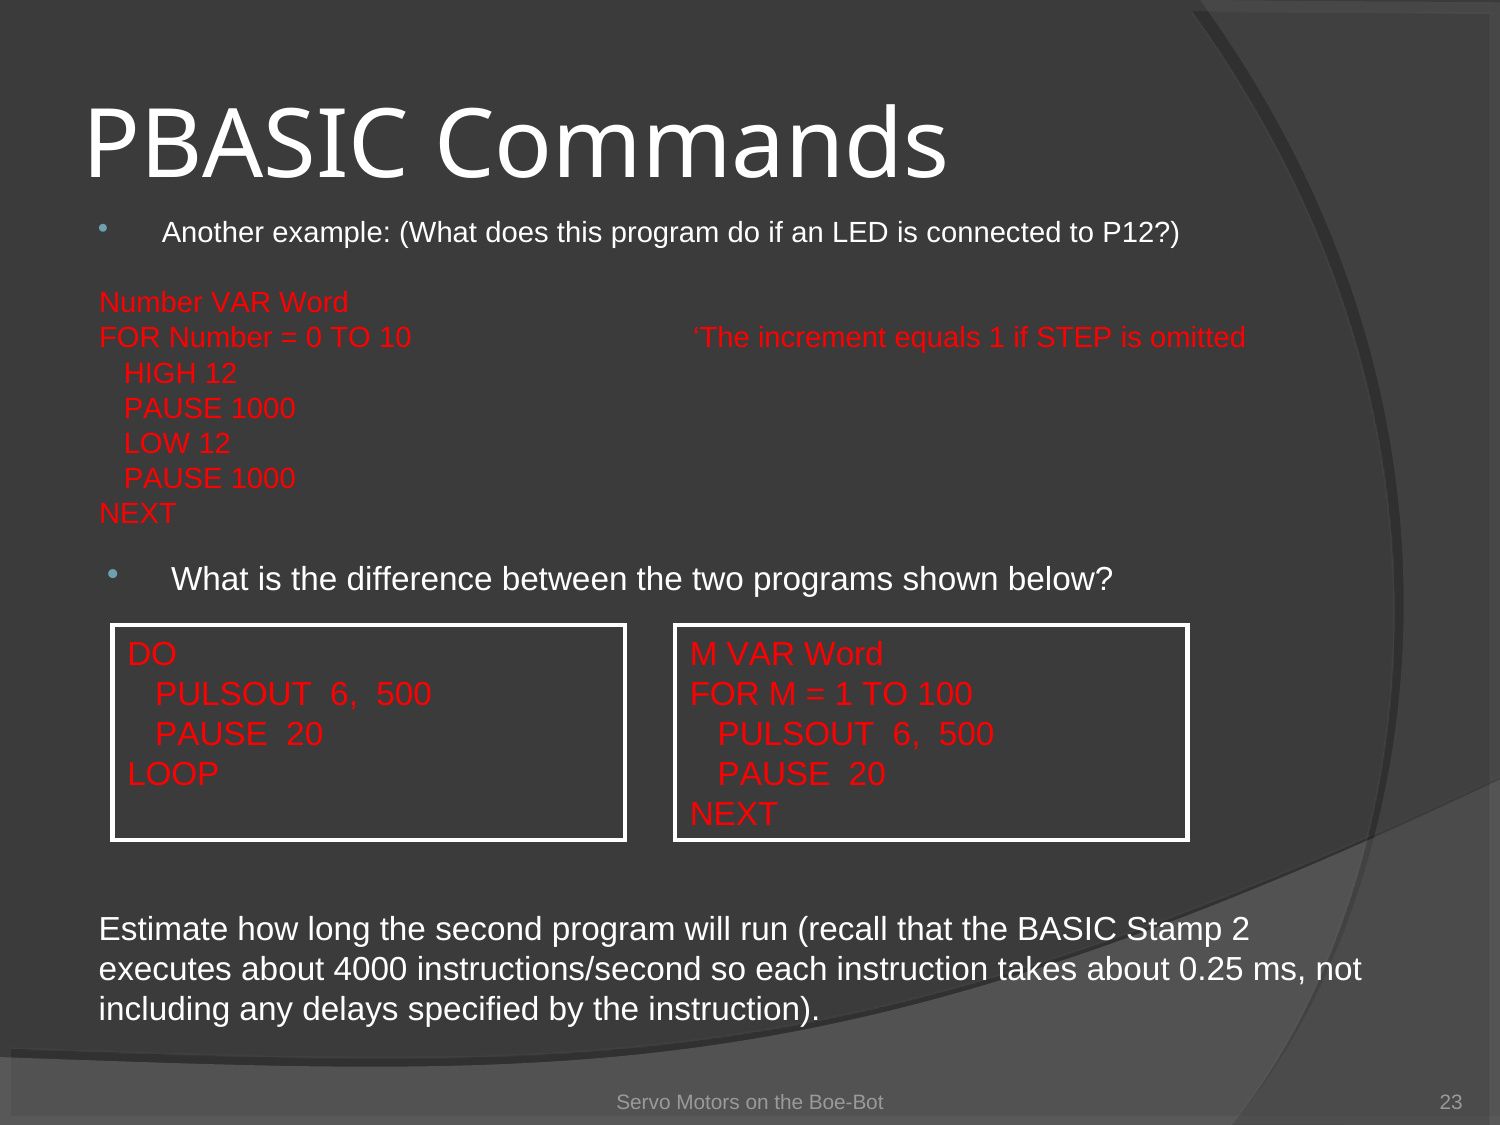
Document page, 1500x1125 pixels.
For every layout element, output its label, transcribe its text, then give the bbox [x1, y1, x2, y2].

title PBASIC Commands [74, 45, 1300, 233]
text_box Servo Motors on the Boe-Bot [512, 1053, 988, 1114]
text_box <number> [1337, 1053, 1463, 1114]
text_box What is the difference between the two programs shown below? [87, 549, 1351, 613]
list Another example: (What does this program do if an LED is connected to P12?) Number VAR Word FOR Number = 0 TO 10 ‘The increment equals 1 if STEP is omitted HIGH 12 PAUSE 1000 LOW 12 PAUSE 1000 NEXT [78, 212, 1379, 563]
text_box Estimate how long the second program will run (recall that the BASIC Stamp 2 executes about 4000 instructions/second so each instruction takes about 0.25 ms, not including any delays specified by the instruction). [84, 899, 1397, 1036]
text_box M VAR Word FOR M = 1 TO 100 PULSOUT 6, 500 PAUSE 20 NEXT [675, 624, 1188, 840]
text_box DO PULSOUT 6, 500 PAUSE 20 LOOP [112, 624, 625, 840]
